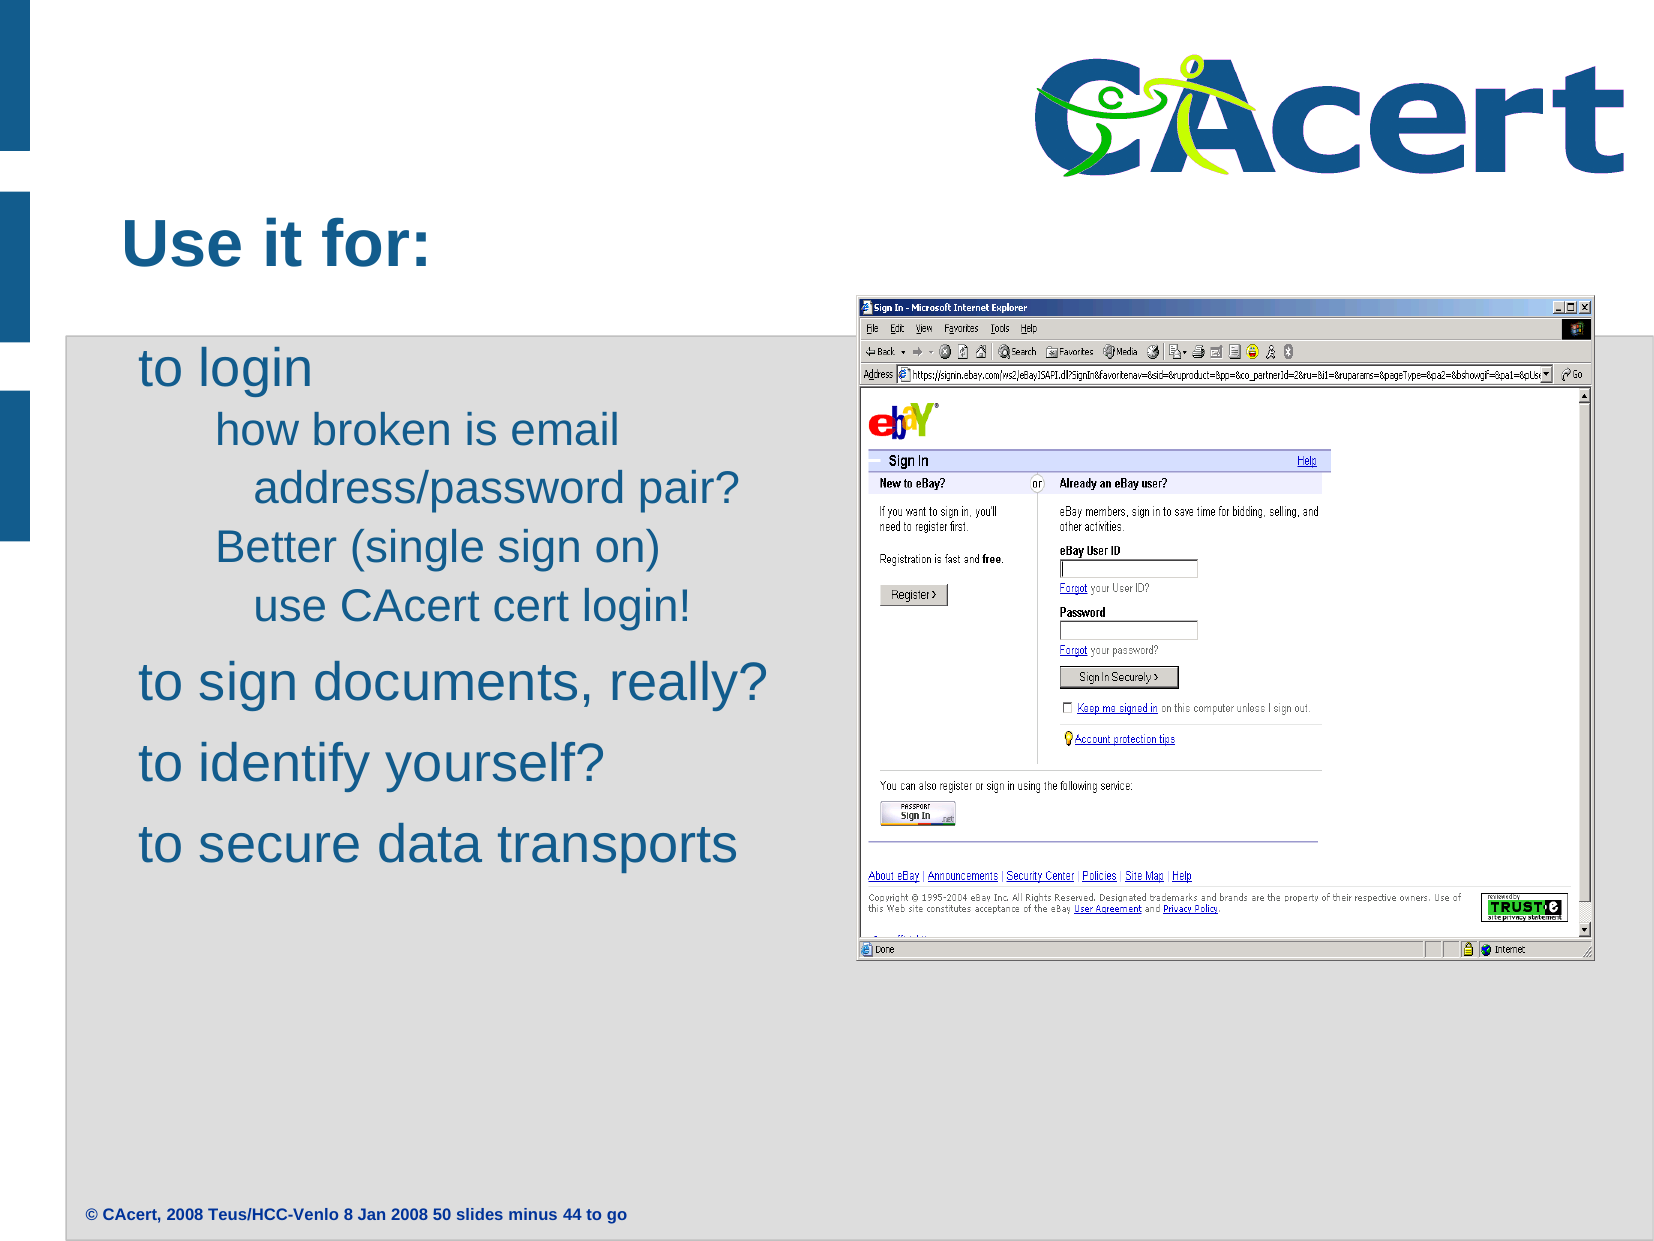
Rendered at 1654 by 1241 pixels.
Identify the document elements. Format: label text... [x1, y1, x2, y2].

picture [1033, 53, 1625, 178]
title Use it for: [121, 184, 1534, 309]
list to login how broken is email address/password pair? Better (single sign on)‏ use CAcert cert login! to sign documents, really? to identify yourself? to secure data transports [121, 344, 1596, 1091]
picture [856, 295, 1595, 961]
